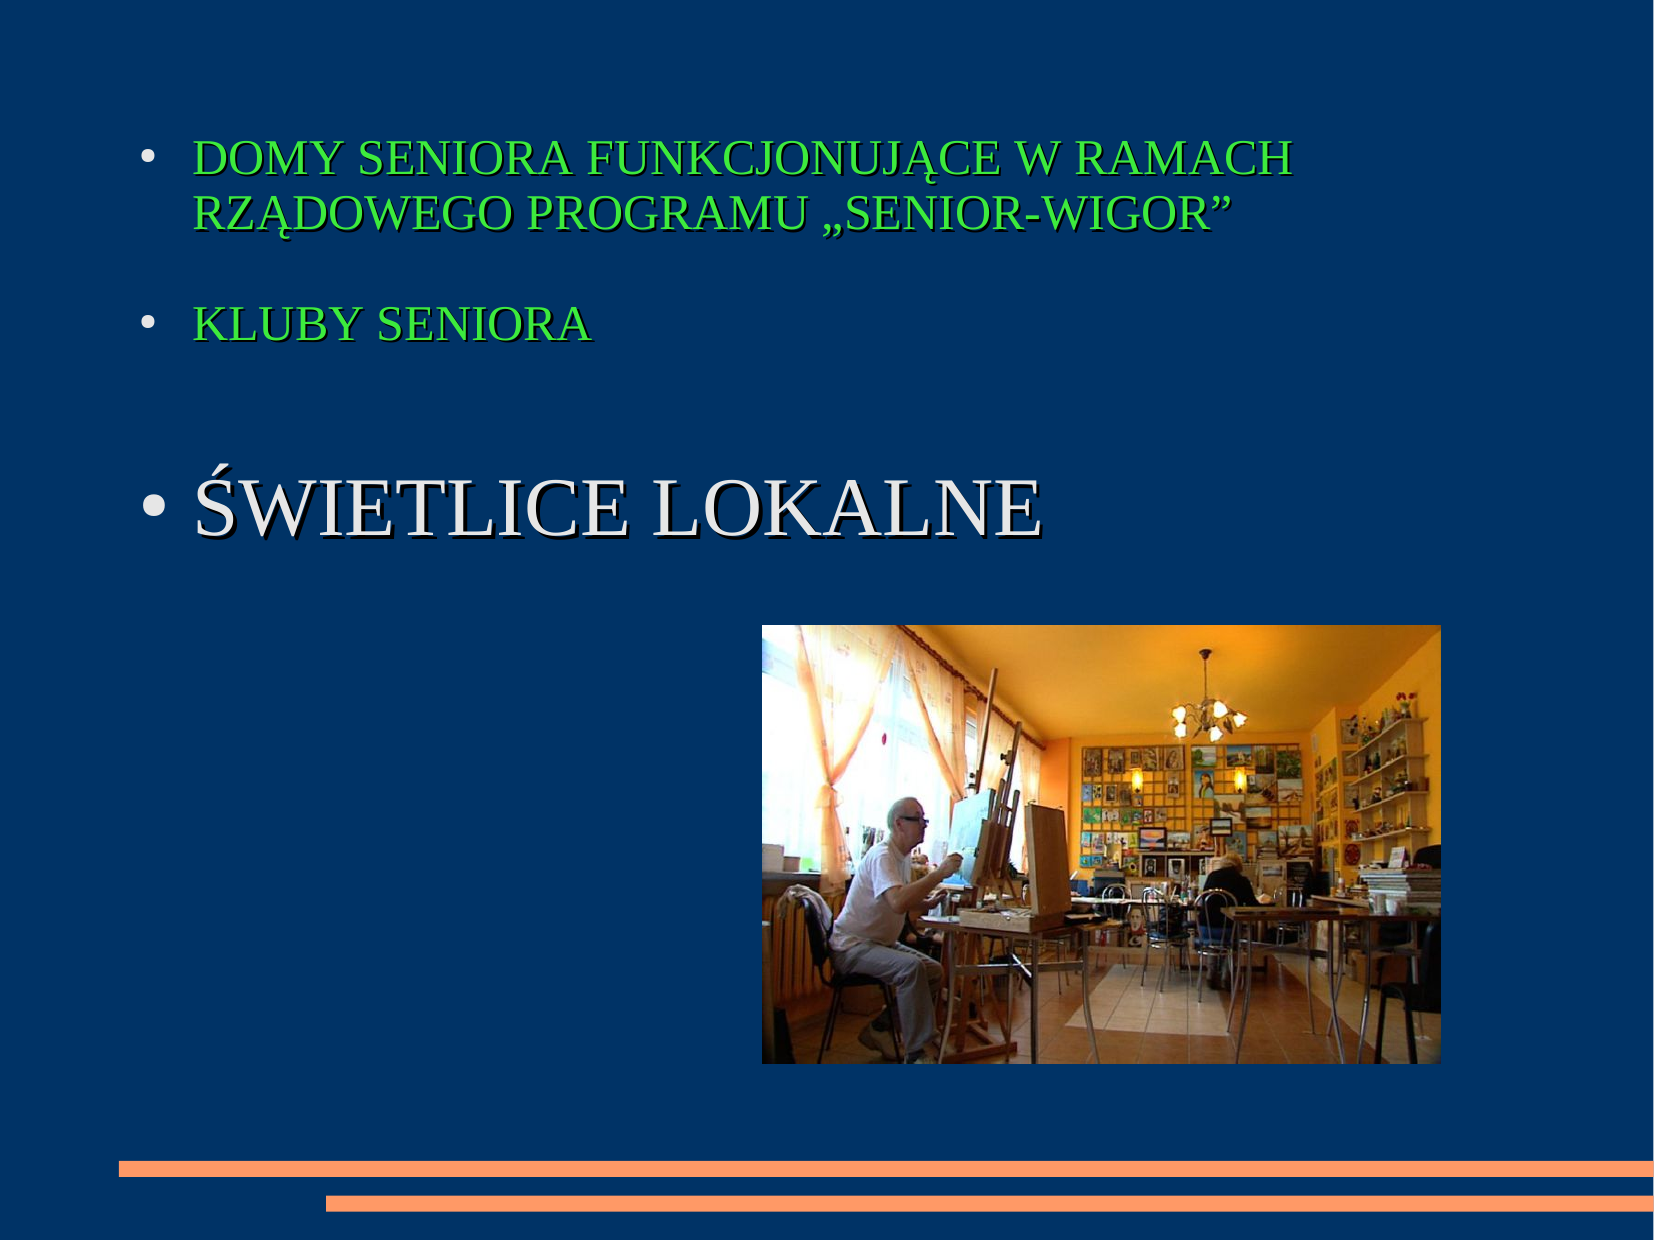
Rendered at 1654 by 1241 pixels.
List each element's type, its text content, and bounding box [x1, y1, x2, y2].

picture [762, 625, 1441, 1064]
list DOMY SENIORA FUNKCJONUJĄCE W RAMACH RZĄDOWEGO PROGRAMU „SENIOR-WIGOR” KLUBY SENIORA ŚWIETLICE LOKALNE [121, 129, 1561, 1132]
